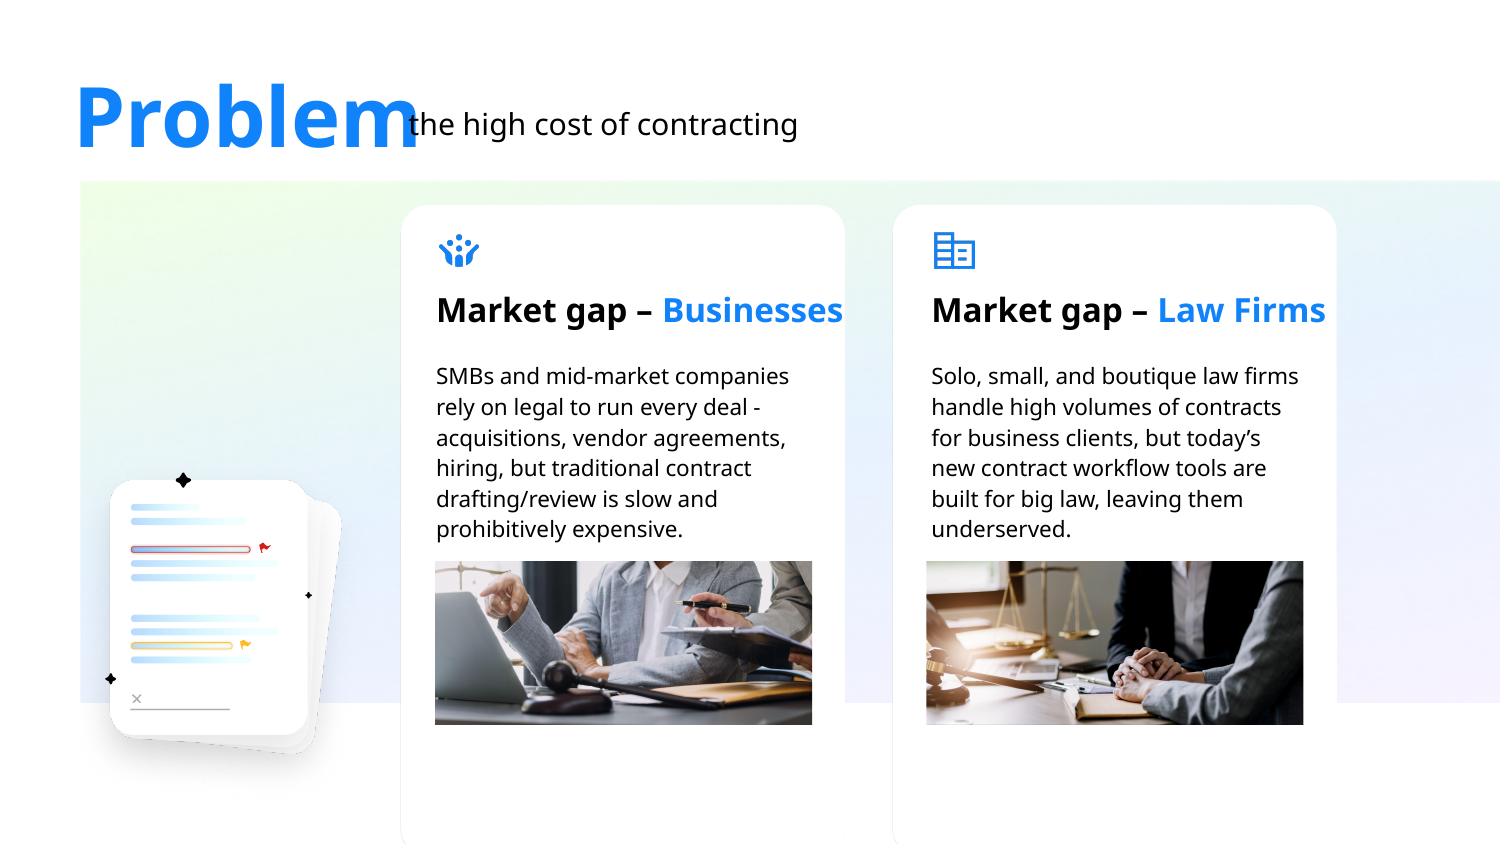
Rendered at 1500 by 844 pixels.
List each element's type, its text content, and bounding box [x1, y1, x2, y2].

picture [930, 226, 979, 275]
subtitle Solo, small, and boutique law firms handle high volumes of contracts for business clients, but today’s new contract workflow tools are built for big law, leaving them underserved. [916, 346, 1319, 560]
subtitle Market gap – Law Firms [916, 274, 1400, 355]
subtitle Market gap – Businesses [421, 274, 881, 347]
picture [435, 226, 483, 275]
text_box [401, 205, 845, 844]
text_box [893, 205, 1337, 844]
picture [926, 561, 1304, 725]
picture [435, 561, 813, 725]
title Problem [58, 43, 475, 197]
subtitle SMBs and mid-market companies rely on legal to run every deal - acquisitions, vendor agreements, hiring, but traditional contract drafting/review is slow and prohibitively expensive. [421, 346, 831, 560]
title the high cost of contracting [393, 87, 1041, 160]
picture [68, 179, 1500, 813]
